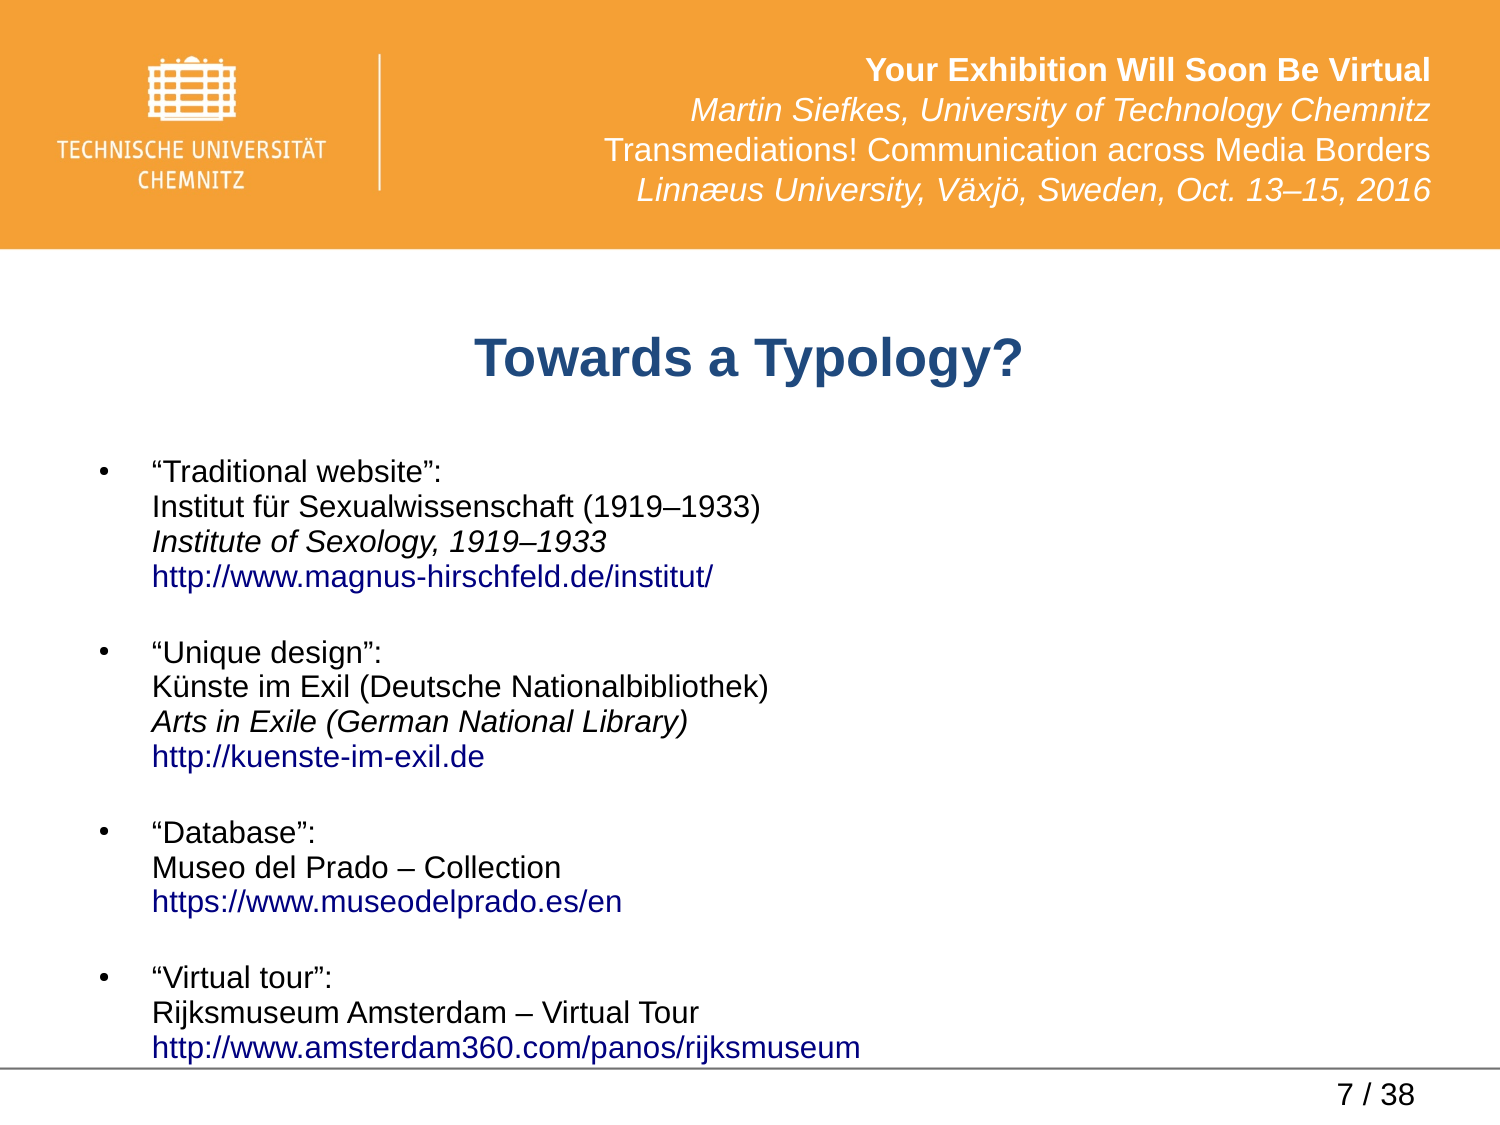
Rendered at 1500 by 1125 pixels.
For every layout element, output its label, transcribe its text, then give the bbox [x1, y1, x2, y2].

text_box Towards a Typology? [59, 314, 1441, 449]
list “Traditional website”: Institut für Sexualwissenschaft (1919–1933) Institute of Sexology, 1919–1933 http://www.magnus-hirschfeld.de/institut/ “Unique design”: Künste im Exil (Deutsche Nationalbibliothek) Arts in Exile (German National Library) http://kuenste-im-exil.de “Database”: Museo del Prado – Collection https://www.museodelprado.es/en “Virtual tour”: Rijksmuseum Amsterdam – Virtual Tour http://www.amsterdam360.com/panos/rijksmuseum [81, 454, 1431, 963]
list [419, 45, 774, 197]
text_box <Nummer> / 38 [1220, 1069, 1500, 1120]
picture [0, 0, 1500, 1125]
